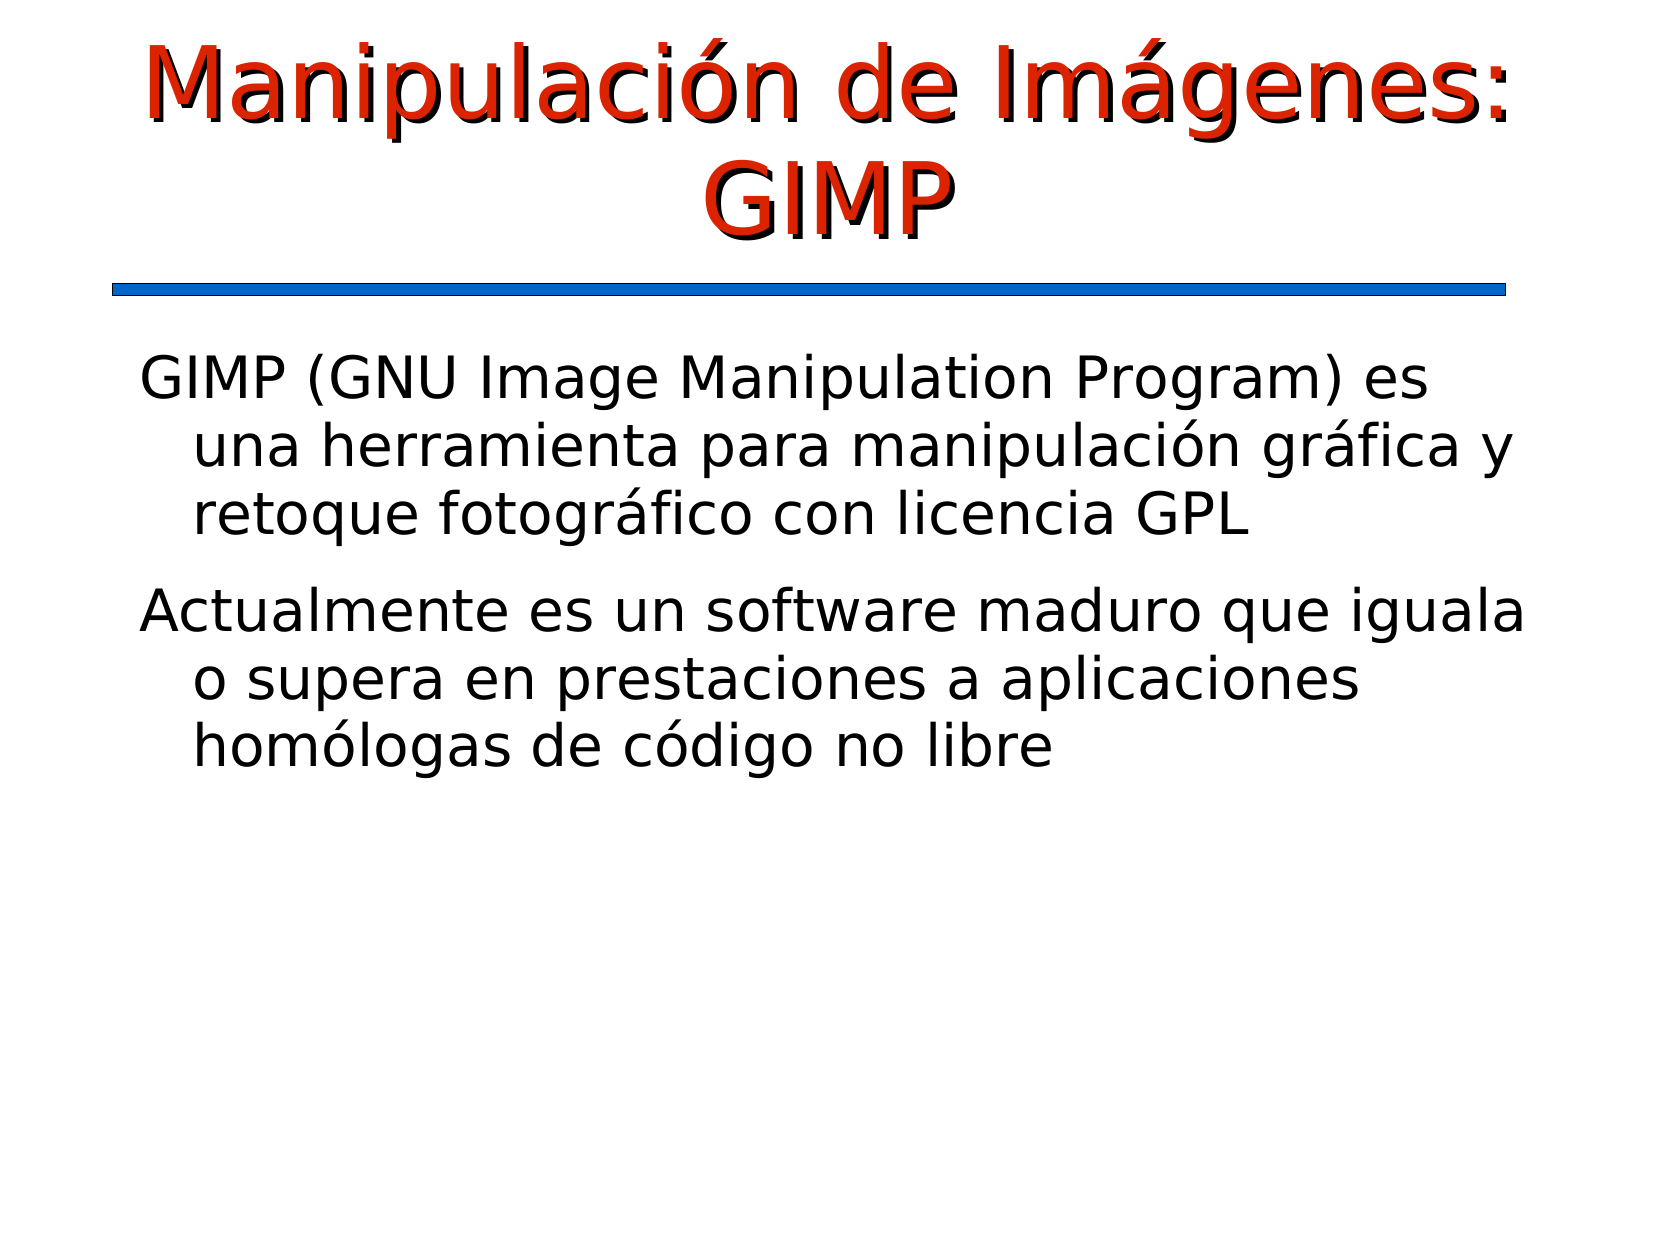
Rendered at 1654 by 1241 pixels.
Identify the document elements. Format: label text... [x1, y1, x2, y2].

list GIMP (GNU Image Manipulation Program) es una herramienta para manipulación gráfica y retoque fotográfico con licencia GPL Actualmente es un software maduro que iguala o supera en prestaciones a aplicaciones homólogas de código no libre [121, 344, 1534, 1127]
title Manipulación de Imágenes: GIMP [121, 25, 1534, 258]
